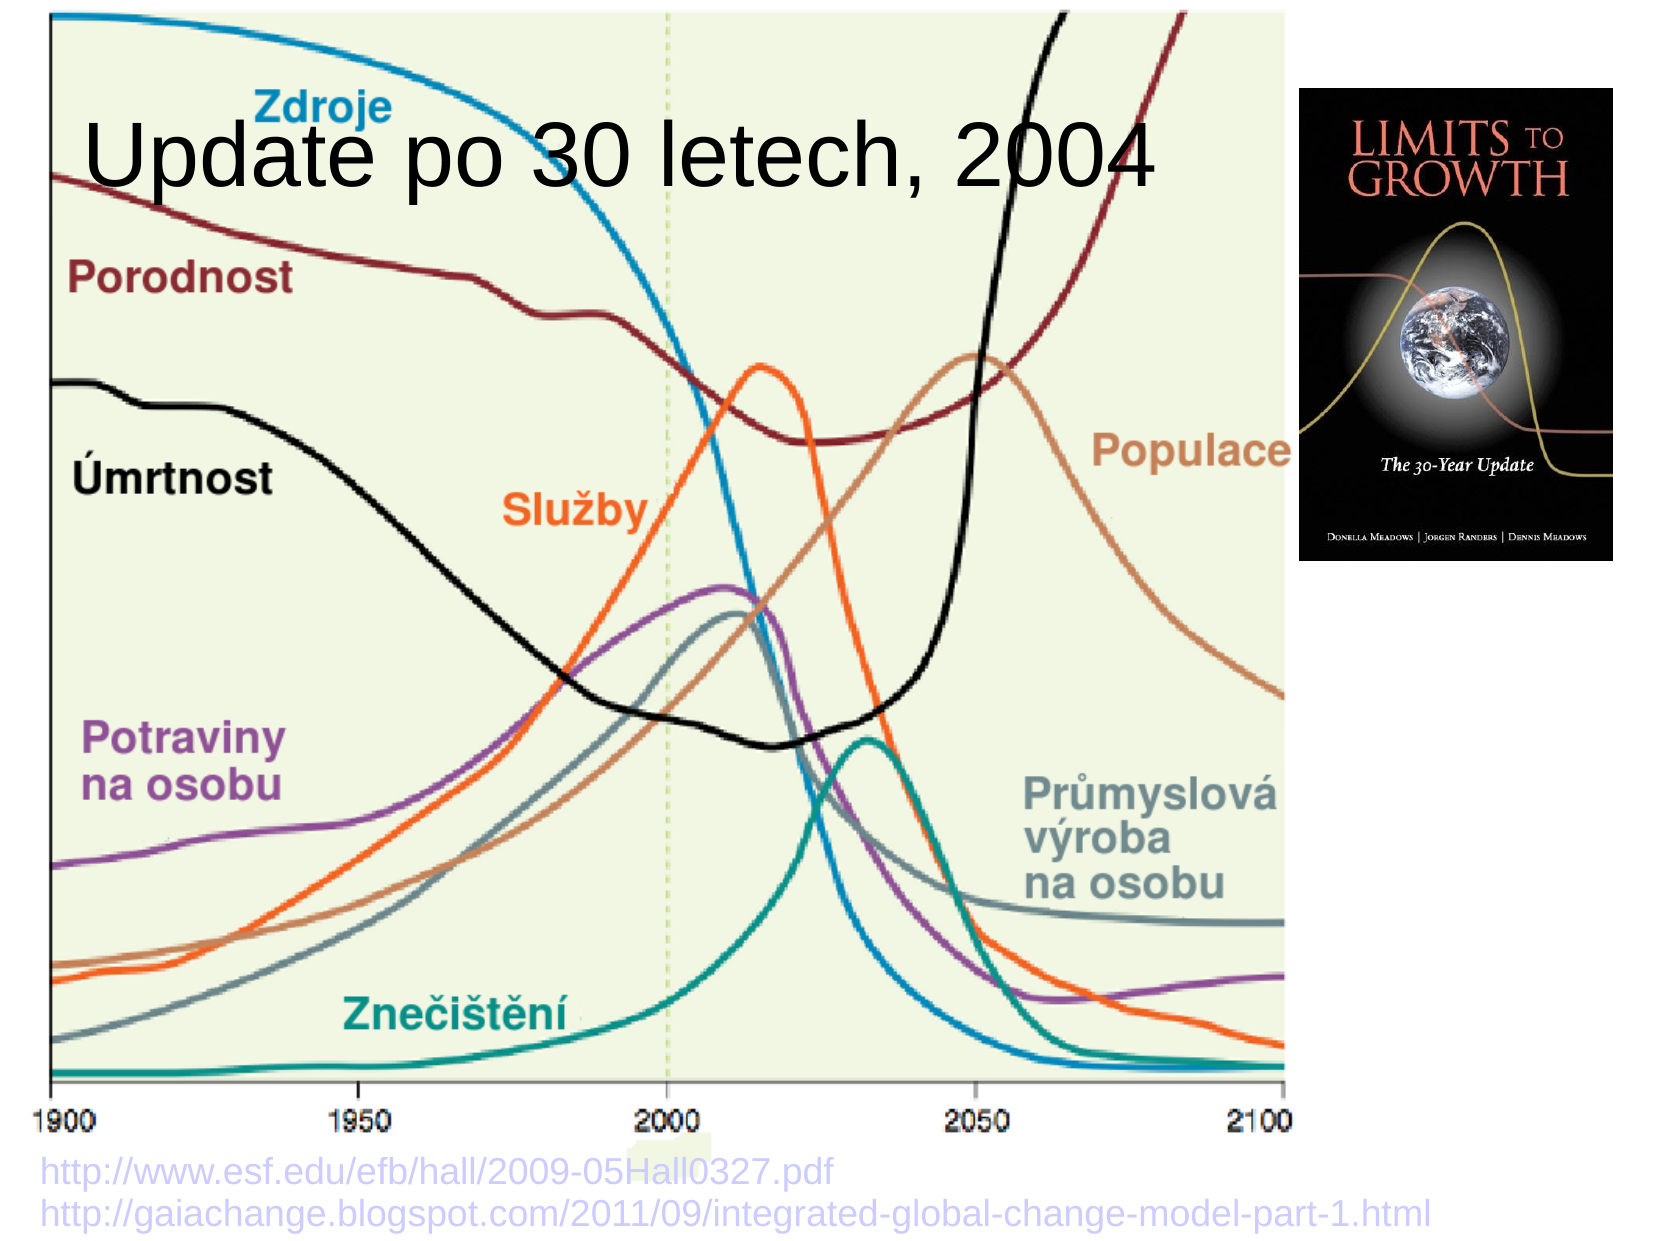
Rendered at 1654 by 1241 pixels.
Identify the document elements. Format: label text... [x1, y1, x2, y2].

picture [26, 0, 1613, 1141]
text_box http://www.esf.edu/efb/hall/2009-05Hall0327.pdf http://gaiachange.blogspot.com/2011/09/integrated-global-change-model-part-1.html [24, 1141, 1625, 1241]
title Update po 30 letech, 2004 [82, 56, 1571, 249]
